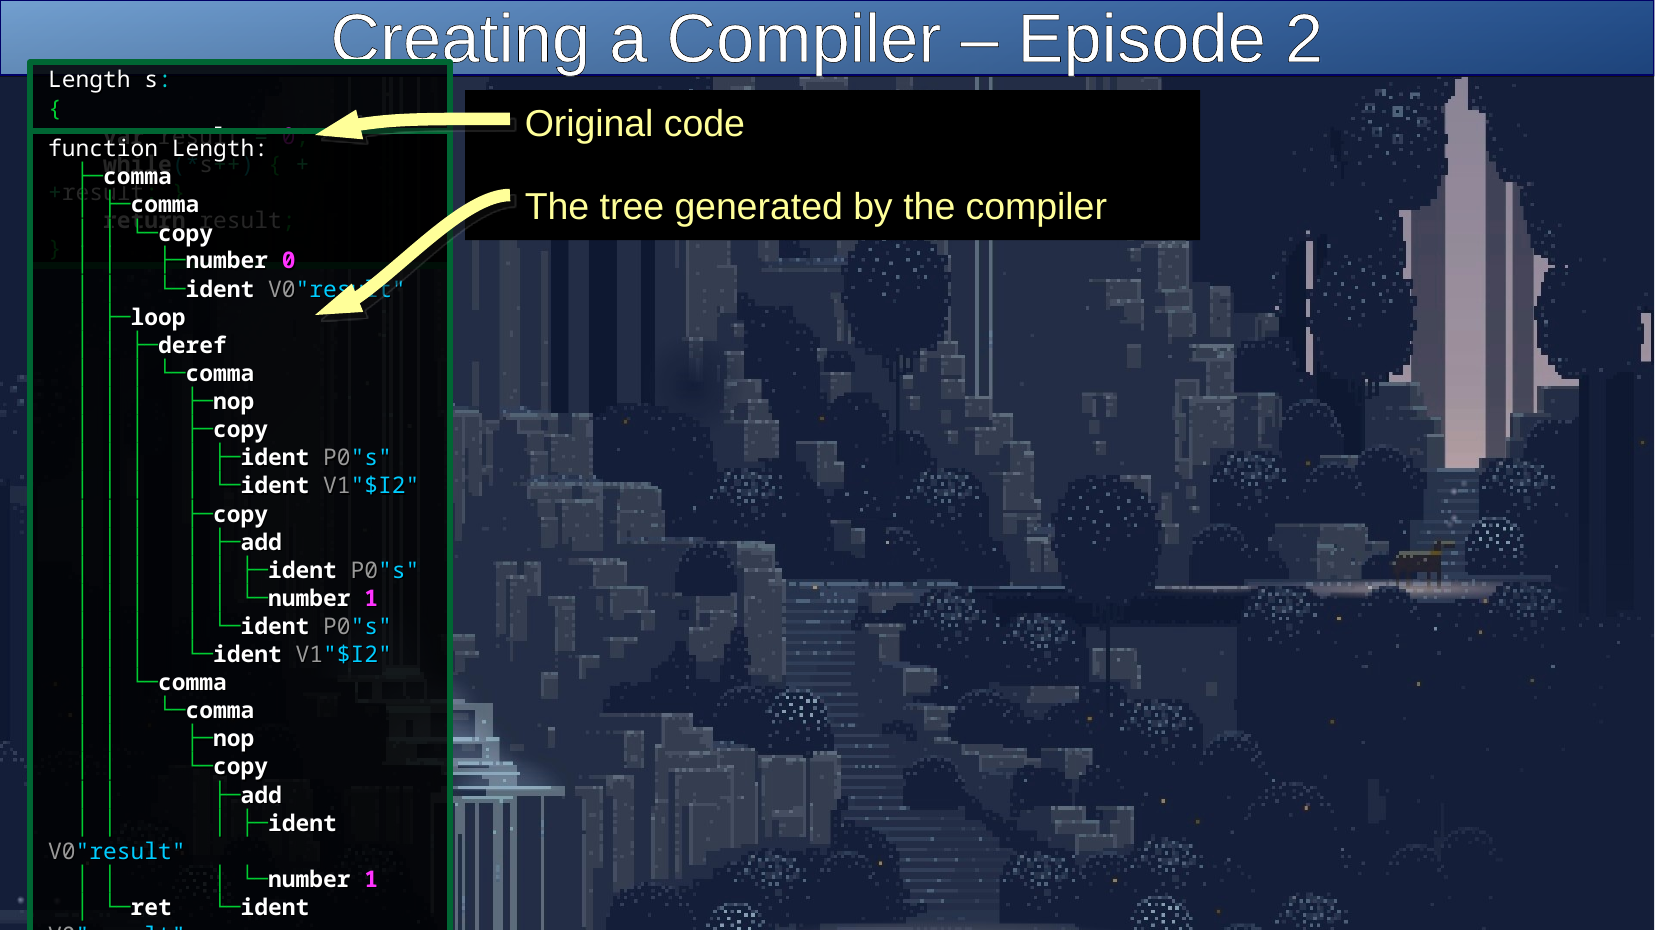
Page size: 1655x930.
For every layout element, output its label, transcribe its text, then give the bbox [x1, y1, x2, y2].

picture [453, 220, 465, 236]
text_box Original code The tree generated by the compiler [465, 90, 1201, 241]
picture [453, 77, 1655, 930]
text_box Length s: { var result = 0; while(*s++) { ++result; } return result; } [30, 87, 451, 128]
picture [453, 132, 465, 211]
text_box function Length: ├─comma │ ├─comma │ │ └─copy │ │ ├─number 0 │ │ └─ident V0"result" │ ├─loop │ │ ├─deref │ │ │ └─comma │ │ │ ├─nop │ │ │ ├─copy │ │ │ │ ├─ident P0"s" │ │ │ │ └─ident V1"$I2" │ │ │ ├─copy │ │ │ │ ├─add │ │ │ │ │ ├─ident P0"s" │ │ │ │ │ └─number 1 │ │ │ │ └─ident P0"s" │ │ │ └─ident V1"$I2" │ │ └─comma │ │ └─comma │ │ ├─nop │ │ └─copy │ │ ├─add │ │ │ ├─ident V0"result" │ │ │ └─number 1 │ └─ret └─ident V0"result" │ └─ident V0"result" └─ret └─number 0 [30, 265, 451, 902]
picture [0, 77, 27, 930]
picture [453, 126, 465, 130]
title Creating a Compiler – Episode 2 [0, 0, 1655, 76]
